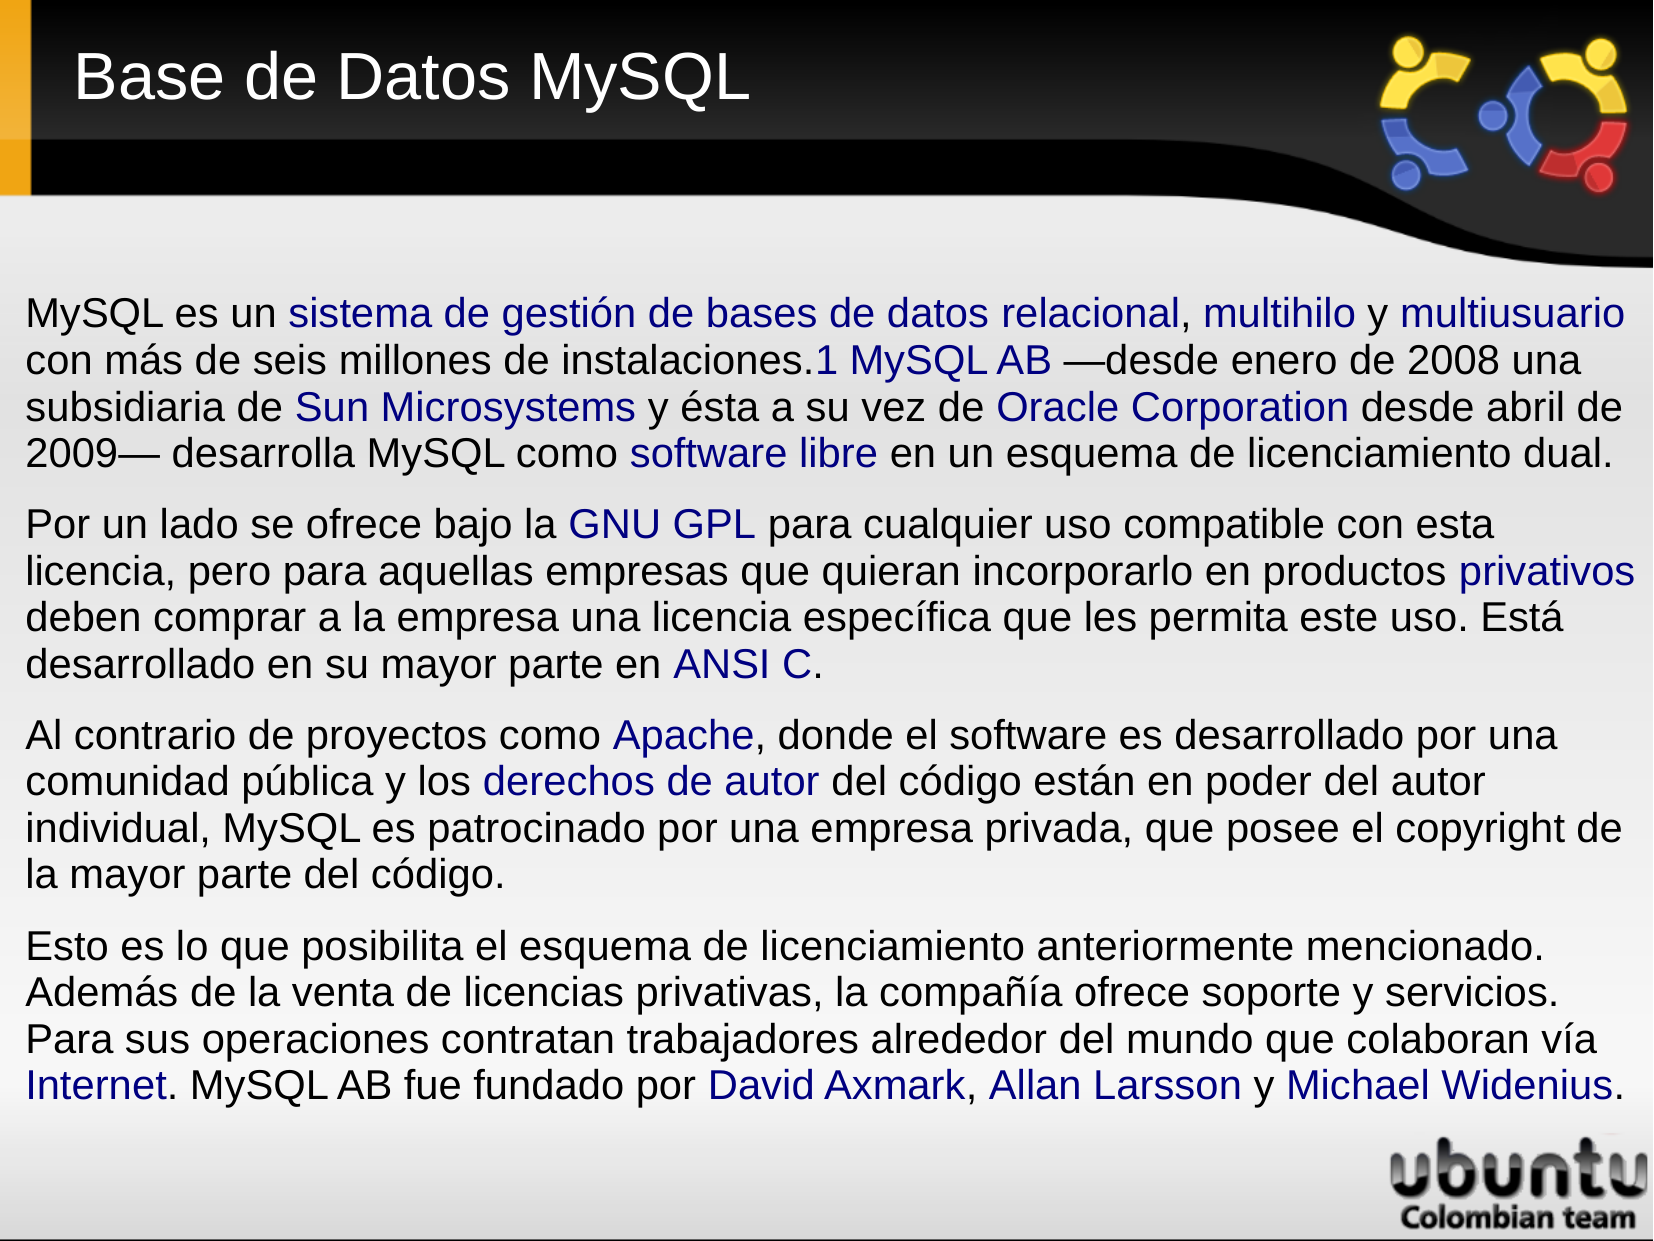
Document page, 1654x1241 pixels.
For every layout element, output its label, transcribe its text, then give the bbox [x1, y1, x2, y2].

text_box Base de Datos MySQL [59, 31, 1300, 122]
text_box MySQL es un sistema de gestión de bases de datos relacional, multihilo y multiusuario con más de seis millones de instalaciones.1 MySQL AB —desde enero de 2008 una subsidiaria de Sun Microsystems y ésta a su vez de Oracle Corporation desde abril de 2009— desarrolla MySQL como software libre en un esquema de licenciamiento dual. Por un lado se ofrece bajo la GNU GPL para cualquier uso compatible con esta licencia, pero para aquellas empresas que quieran incorporarlo en productos privativos deben comprar a la empresa una licencia específica que les permita este uso. Está desarrollado en su mayor parte en ANSI C. Al contrario de proyectos como Apache, donde el software es desarrollado por una comunidad pública y los derechos de autor del código están en poder del autor individual, MySQL es patrocinado por una empresa privada, que posee el copyright de la mayor parte del código. Esto es lo que posibilita el esquema de licenciamiento anteriormente mencionado. Además de la venta de licencias privativas, la compañía ofrece soporte y servicios. Para sus operaciones contratan trabajadores alrededor del mundo que colaboran vía Internet. MySQL AB fue fundado por David Axmark, Allan Larsson y Michael Widenius. [10, 282, 1654, 1188]
picture [0, 0, 1654, 1241]
